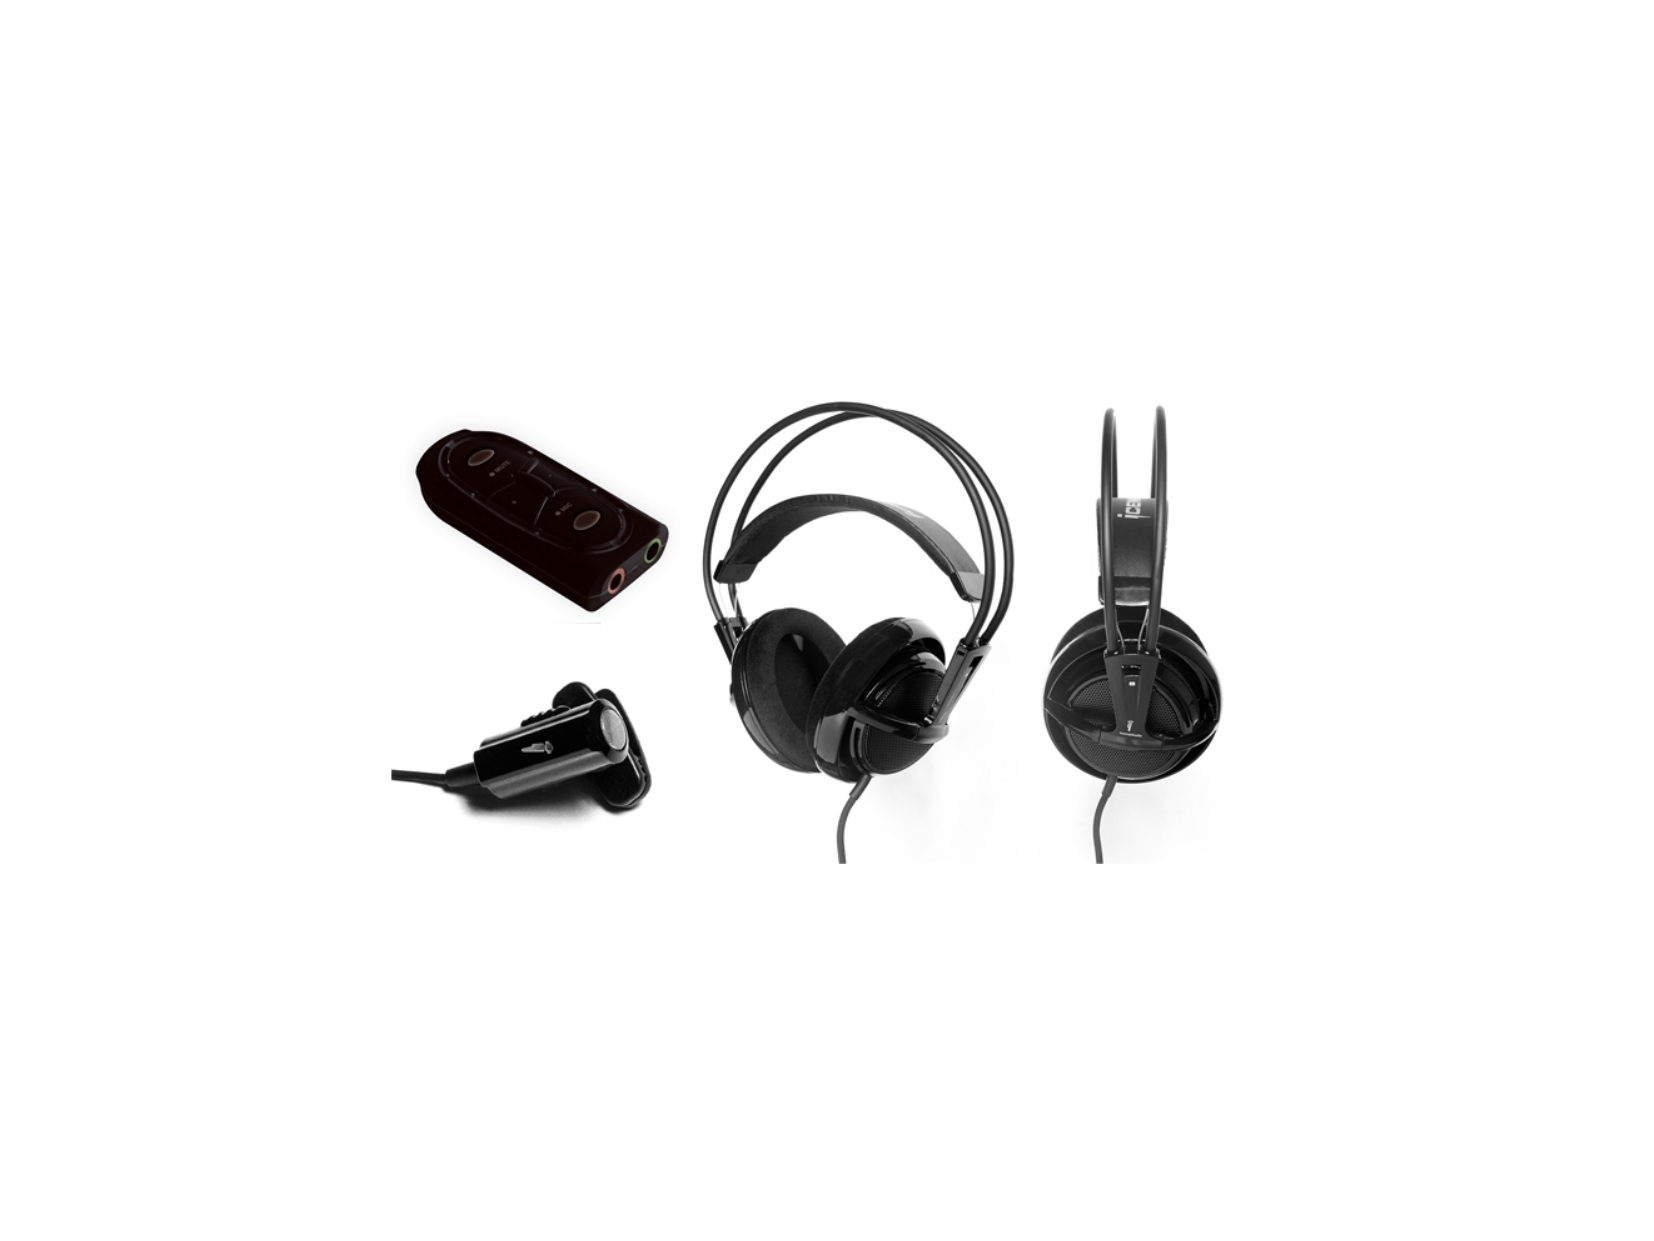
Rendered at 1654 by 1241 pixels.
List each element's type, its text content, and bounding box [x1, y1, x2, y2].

picture [389, 375, 1265, 864]
text_box USB Headset [82, 297, 1571, 1102]
